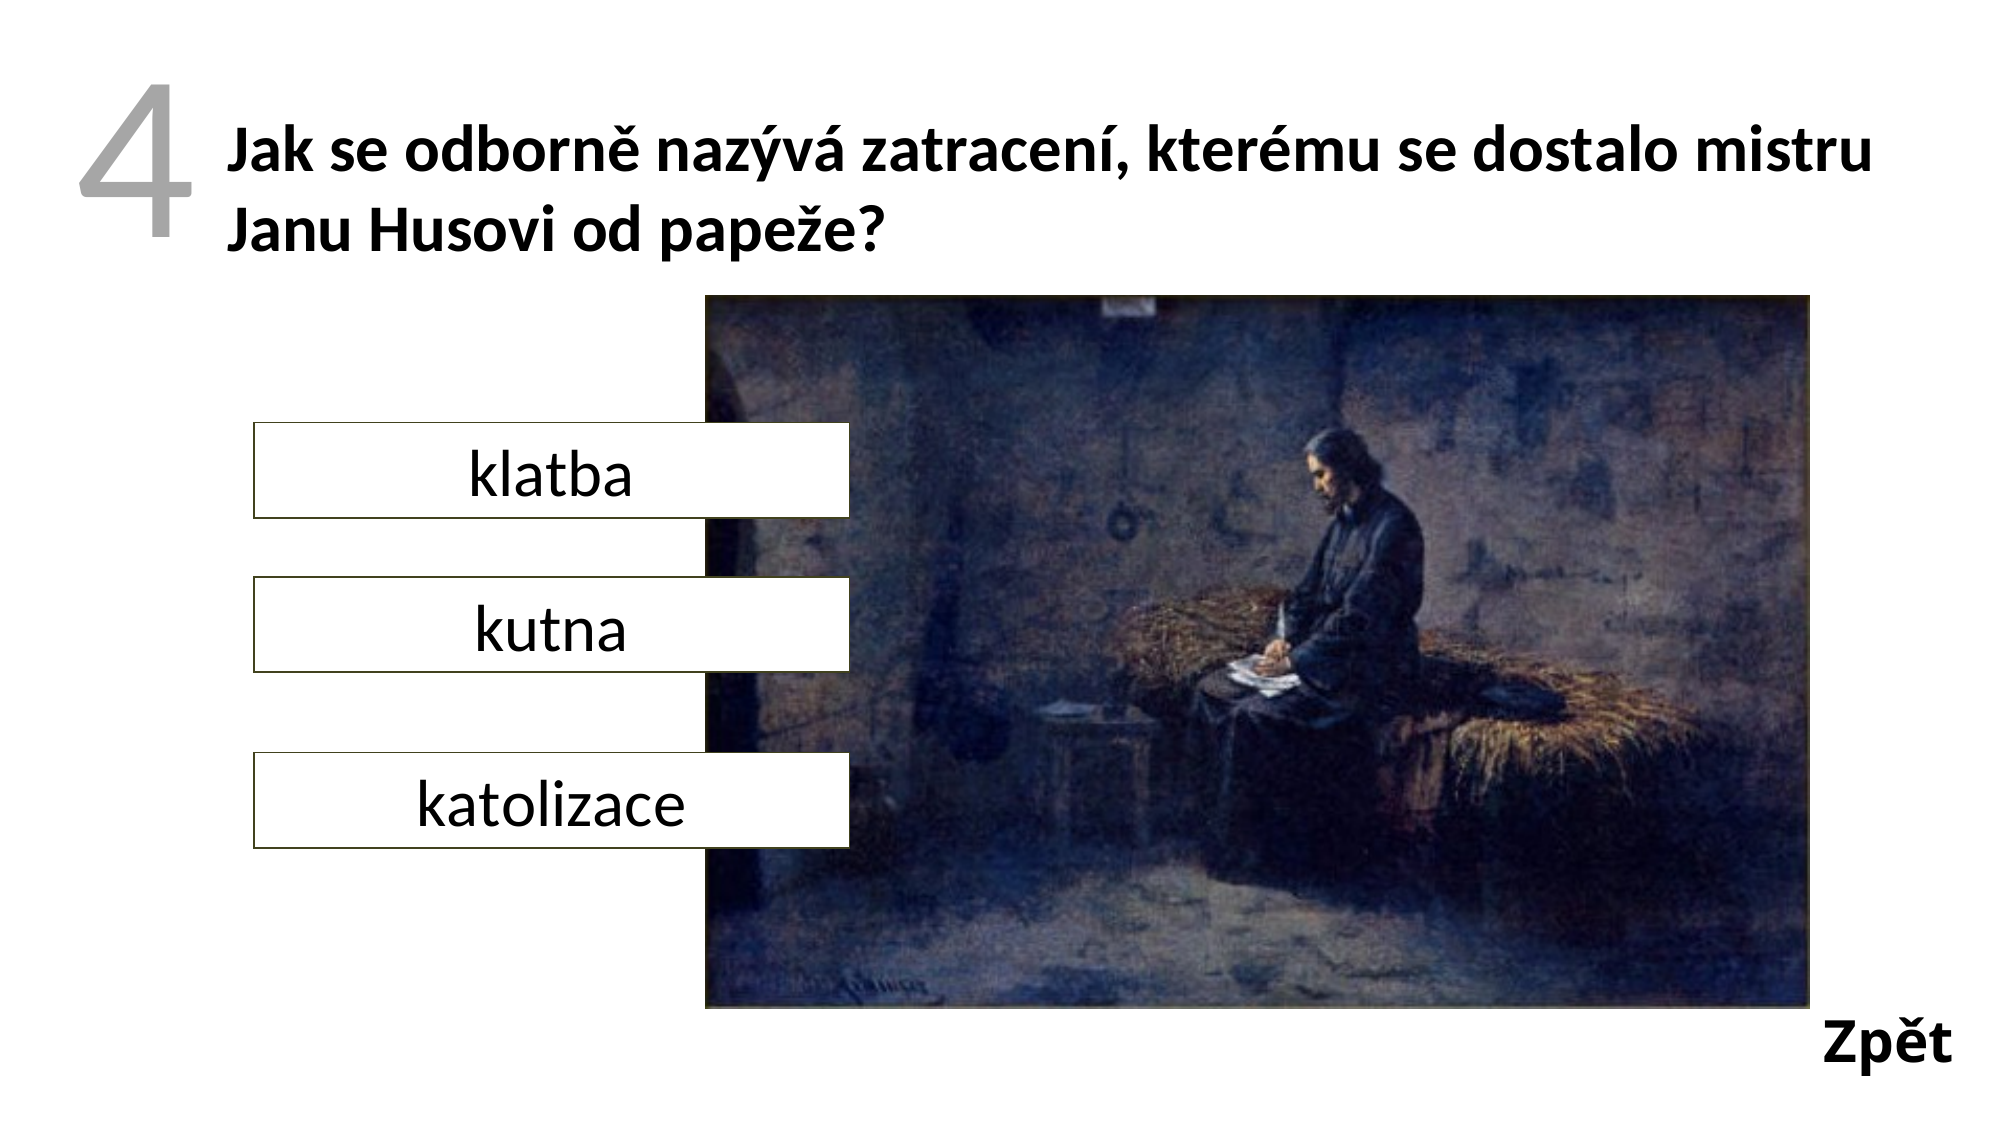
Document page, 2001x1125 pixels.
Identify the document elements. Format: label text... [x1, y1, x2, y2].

text_box Jak se odborně nazývá zatracení, kterému se dostalo mistru Janu Husovi od papeže? [212, 96, 1949, 273]
text_box Zpět [1809, 996, 1970, 1083]
picture [705, 295, 1810, 1009]
text_box katolizace [254, 752, 850, 848]
text_box 4 [60, 0, 211, 294]
text_box kutna [254, 576, 850, 673]
text_box klatba [254, 422, 850, 518]
